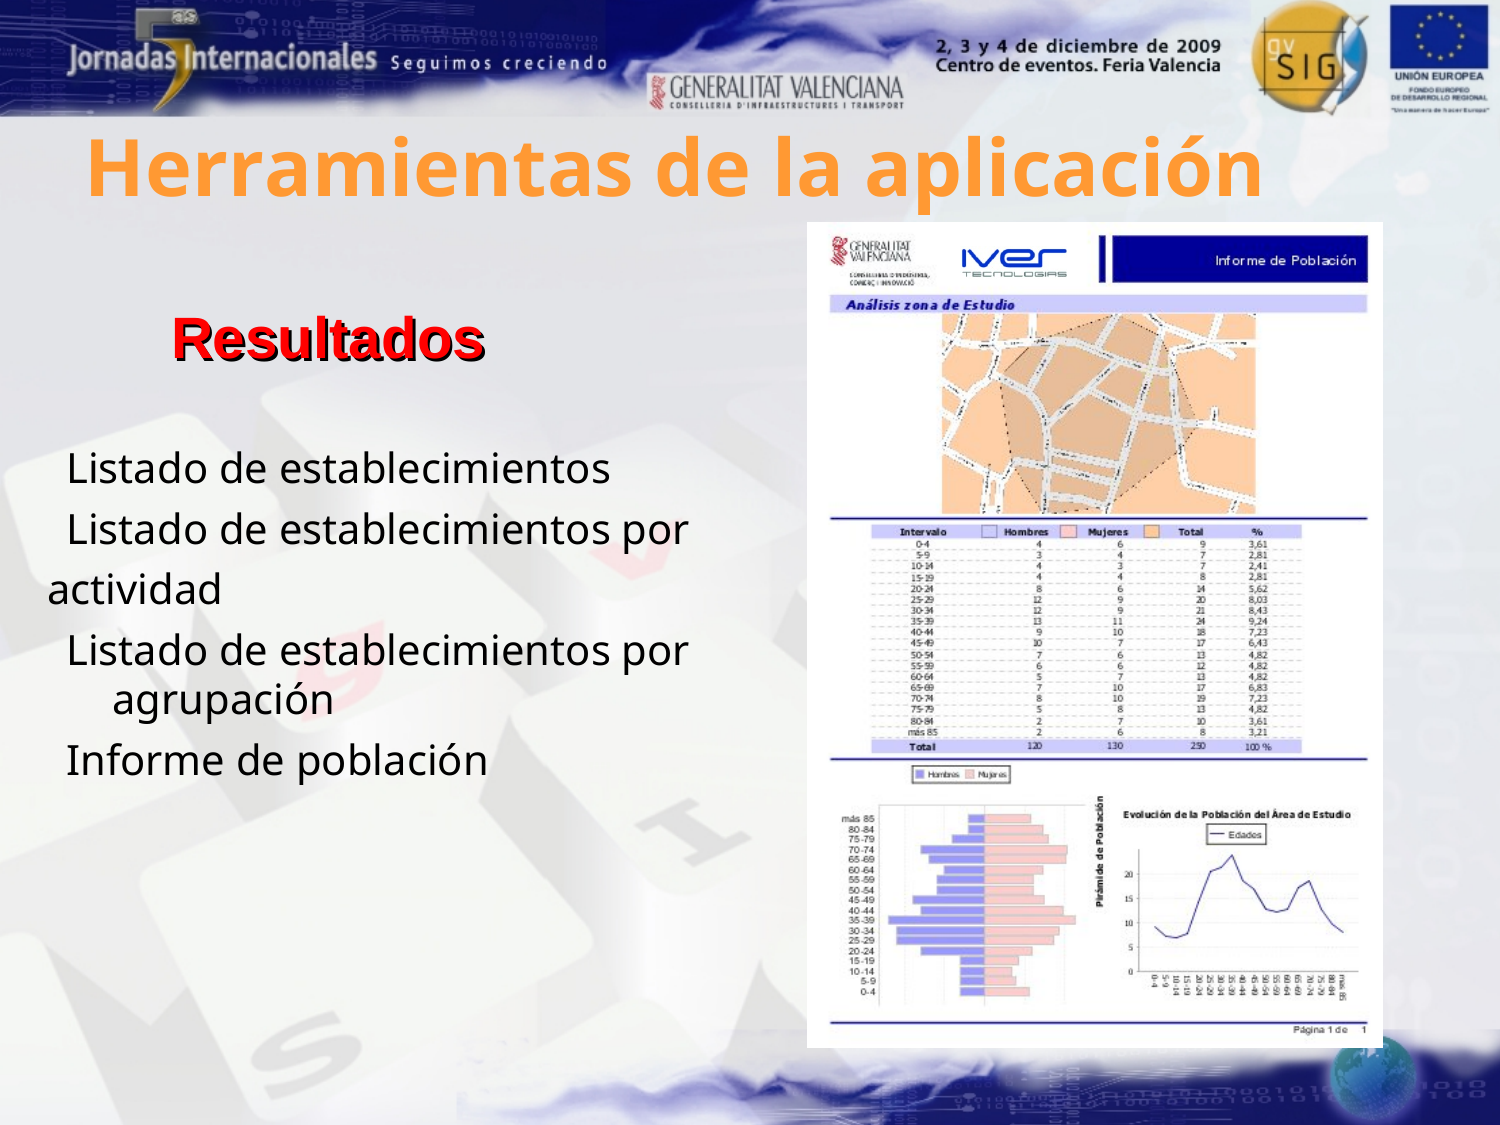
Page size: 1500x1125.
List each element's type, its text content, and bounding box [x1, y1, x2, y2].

text_box Listado de establecimientos Listado de establecimientos por actividad Listado de establecimientos por agrupación Informe de población [0, 269, 807, 809]
picture [0, 0, 1500, 1125]
text_box Resultados [35, 292, 622, 379]
text_box Herramientas de la aplicación [70, 109, 1428, 235]
